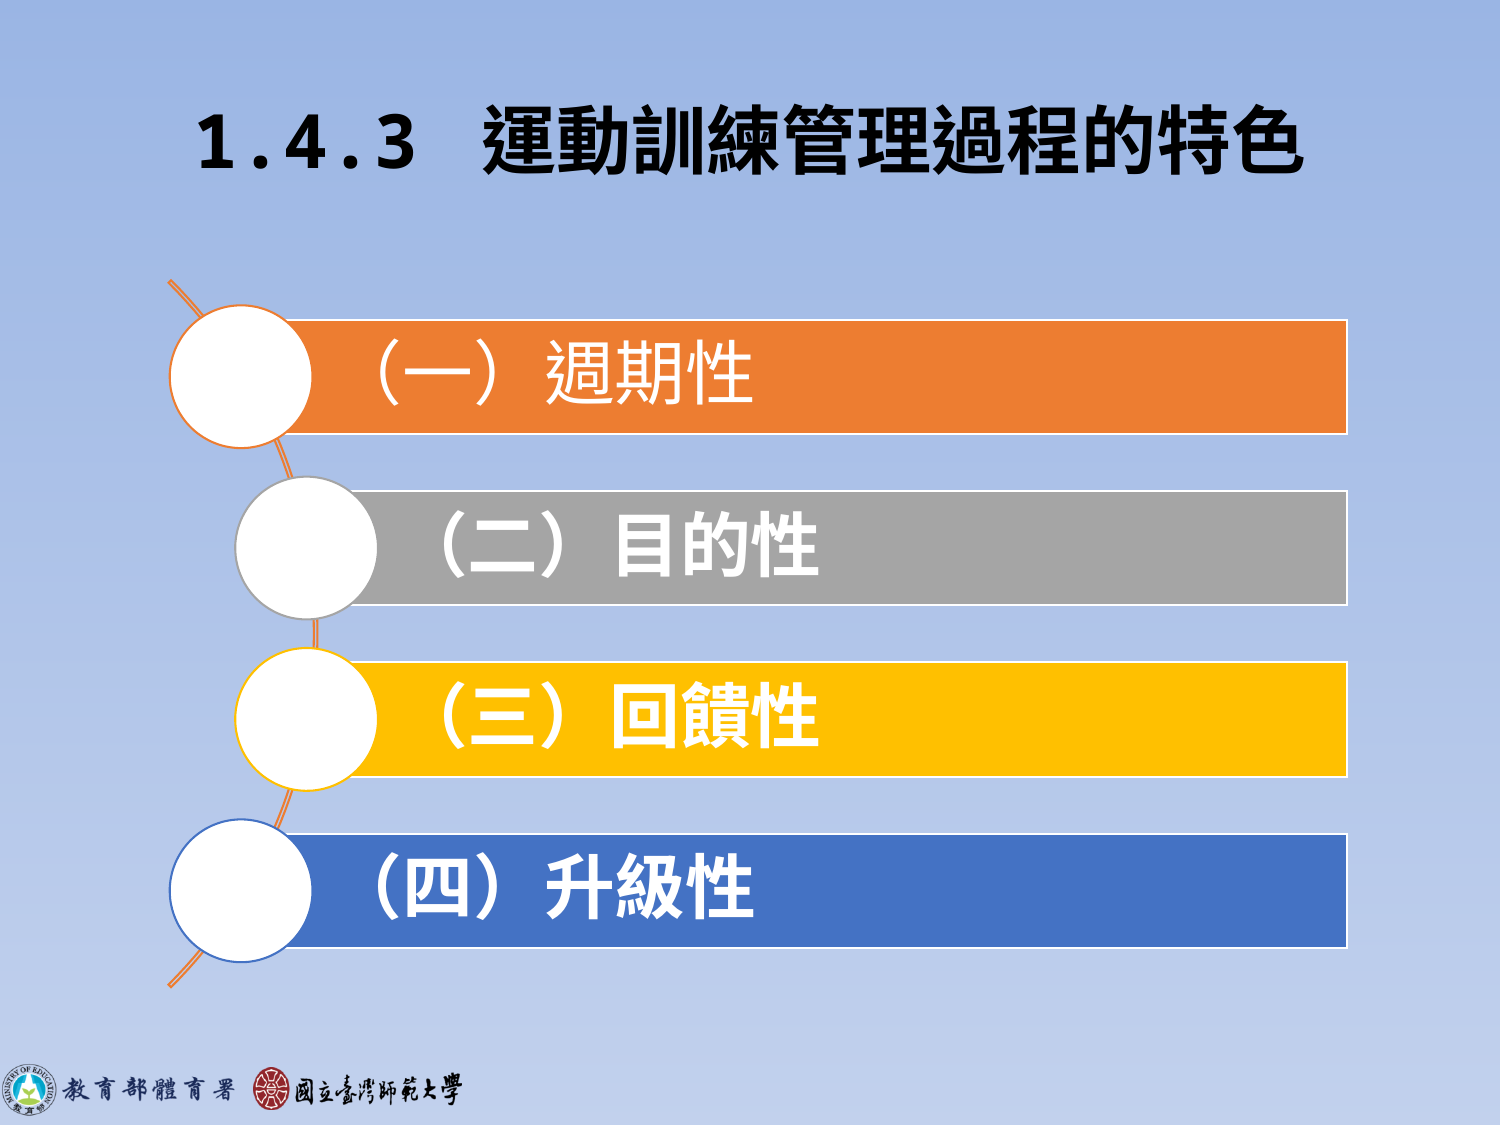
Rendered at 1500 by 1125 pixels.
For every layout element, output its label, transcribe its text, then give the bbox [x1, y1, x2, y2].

title 1.4.3 運動訓練管理過程的特色 [75, 45, 1426, 233]
text_box （四）升級性 [285, 833, 1348, 948]
text_box [235, 648, 379, 791]
text_box （二）目的性 [350, 490, 1347, 606]
text_box [235, 476, 379, 620]
text_box （一）週期性 [285, 319, 1348, 434]
text_box [169, 305, 313, 449]
text_box [169, 819, 313, 963]
text_box （三）回饋性 [351, 662, 1347, 777]
